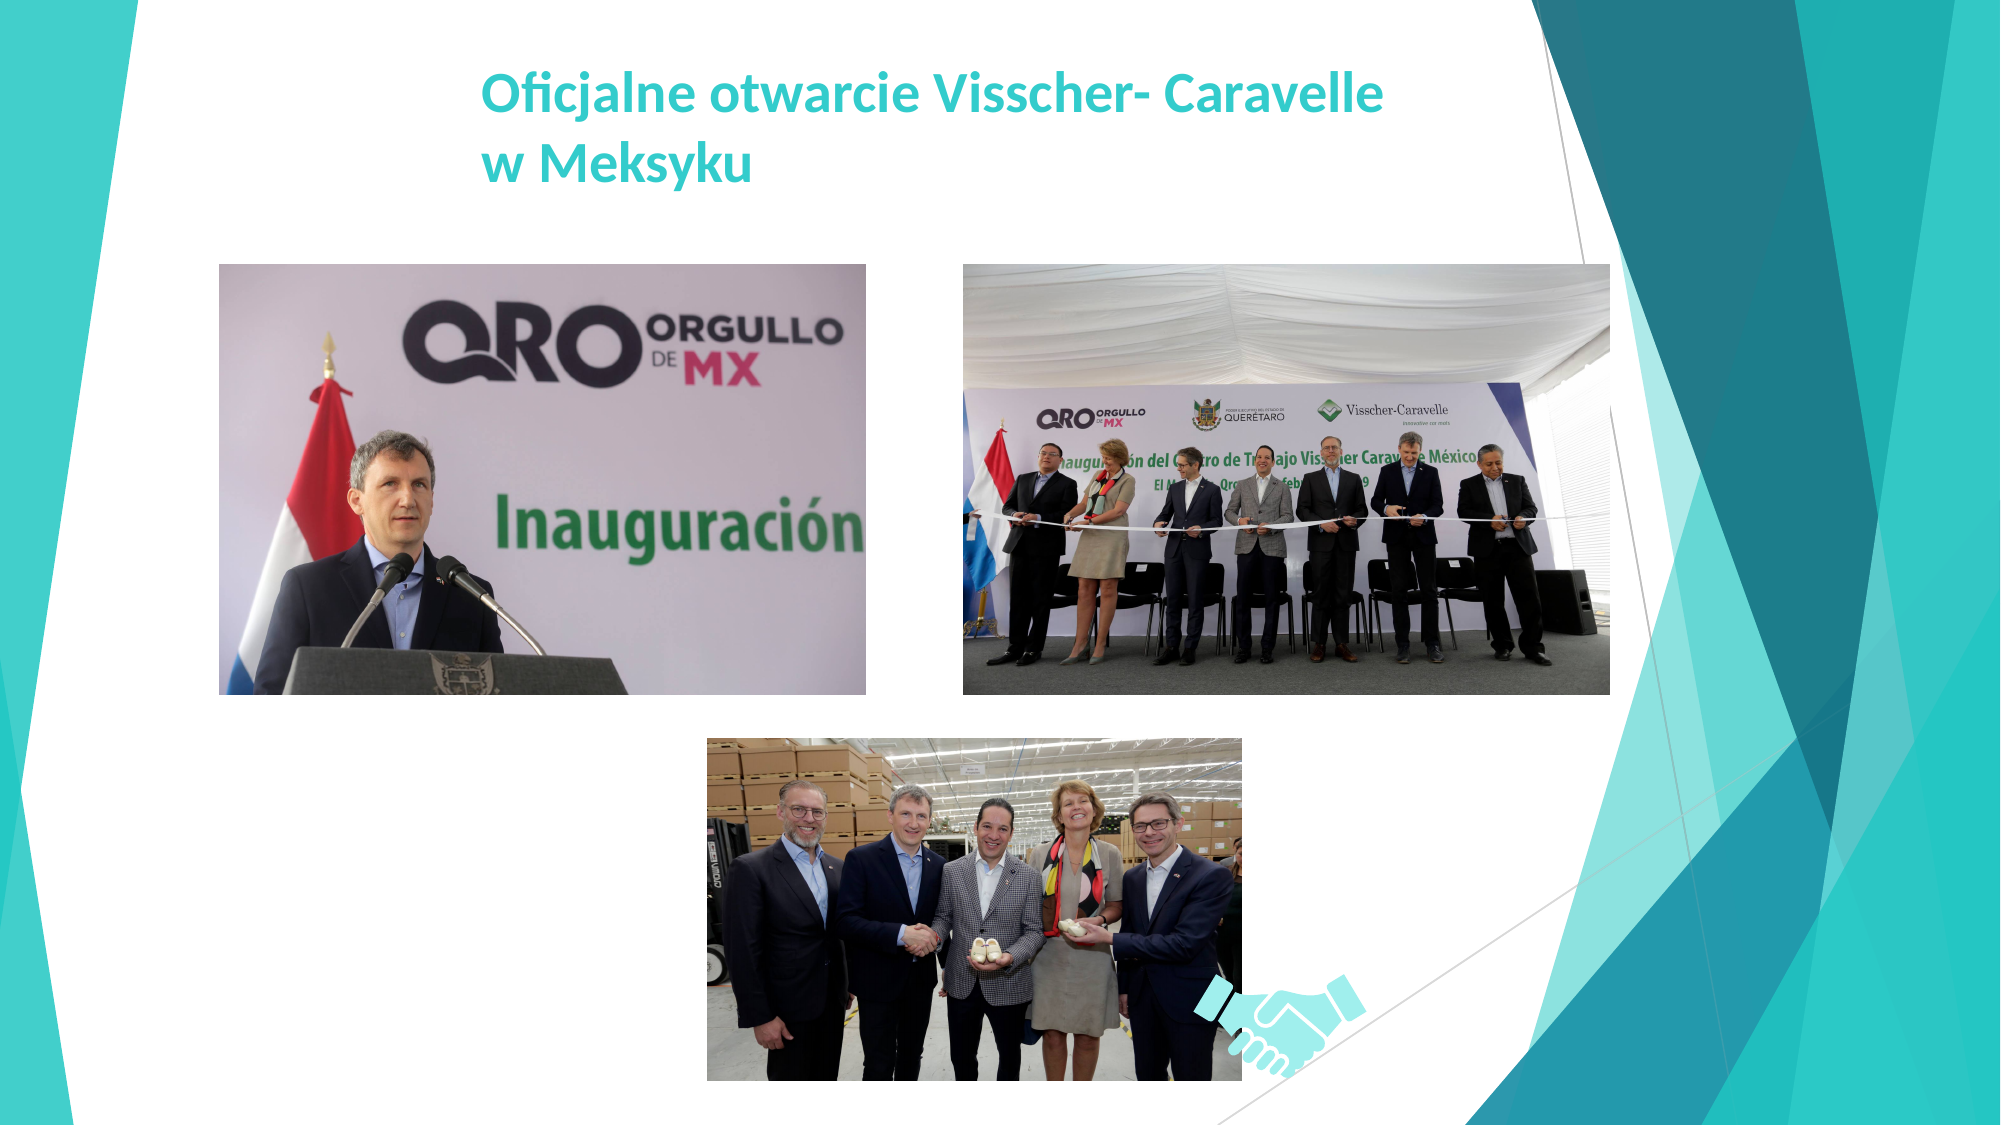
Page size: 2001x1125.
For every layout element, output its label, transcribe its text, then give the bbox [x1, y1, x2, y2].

text_box [0, 0, 139, 930]
text_box Oficjalne otwarcie Visscher- Caravelle w Meksyku [466, 46, 1448, 202]
picture [219, 264, 866, 695]
picture [963, 264, 1610, 695]
picture [707, 738, 1377, 1123]
text_box [1465, 0, 2000, 1125]
